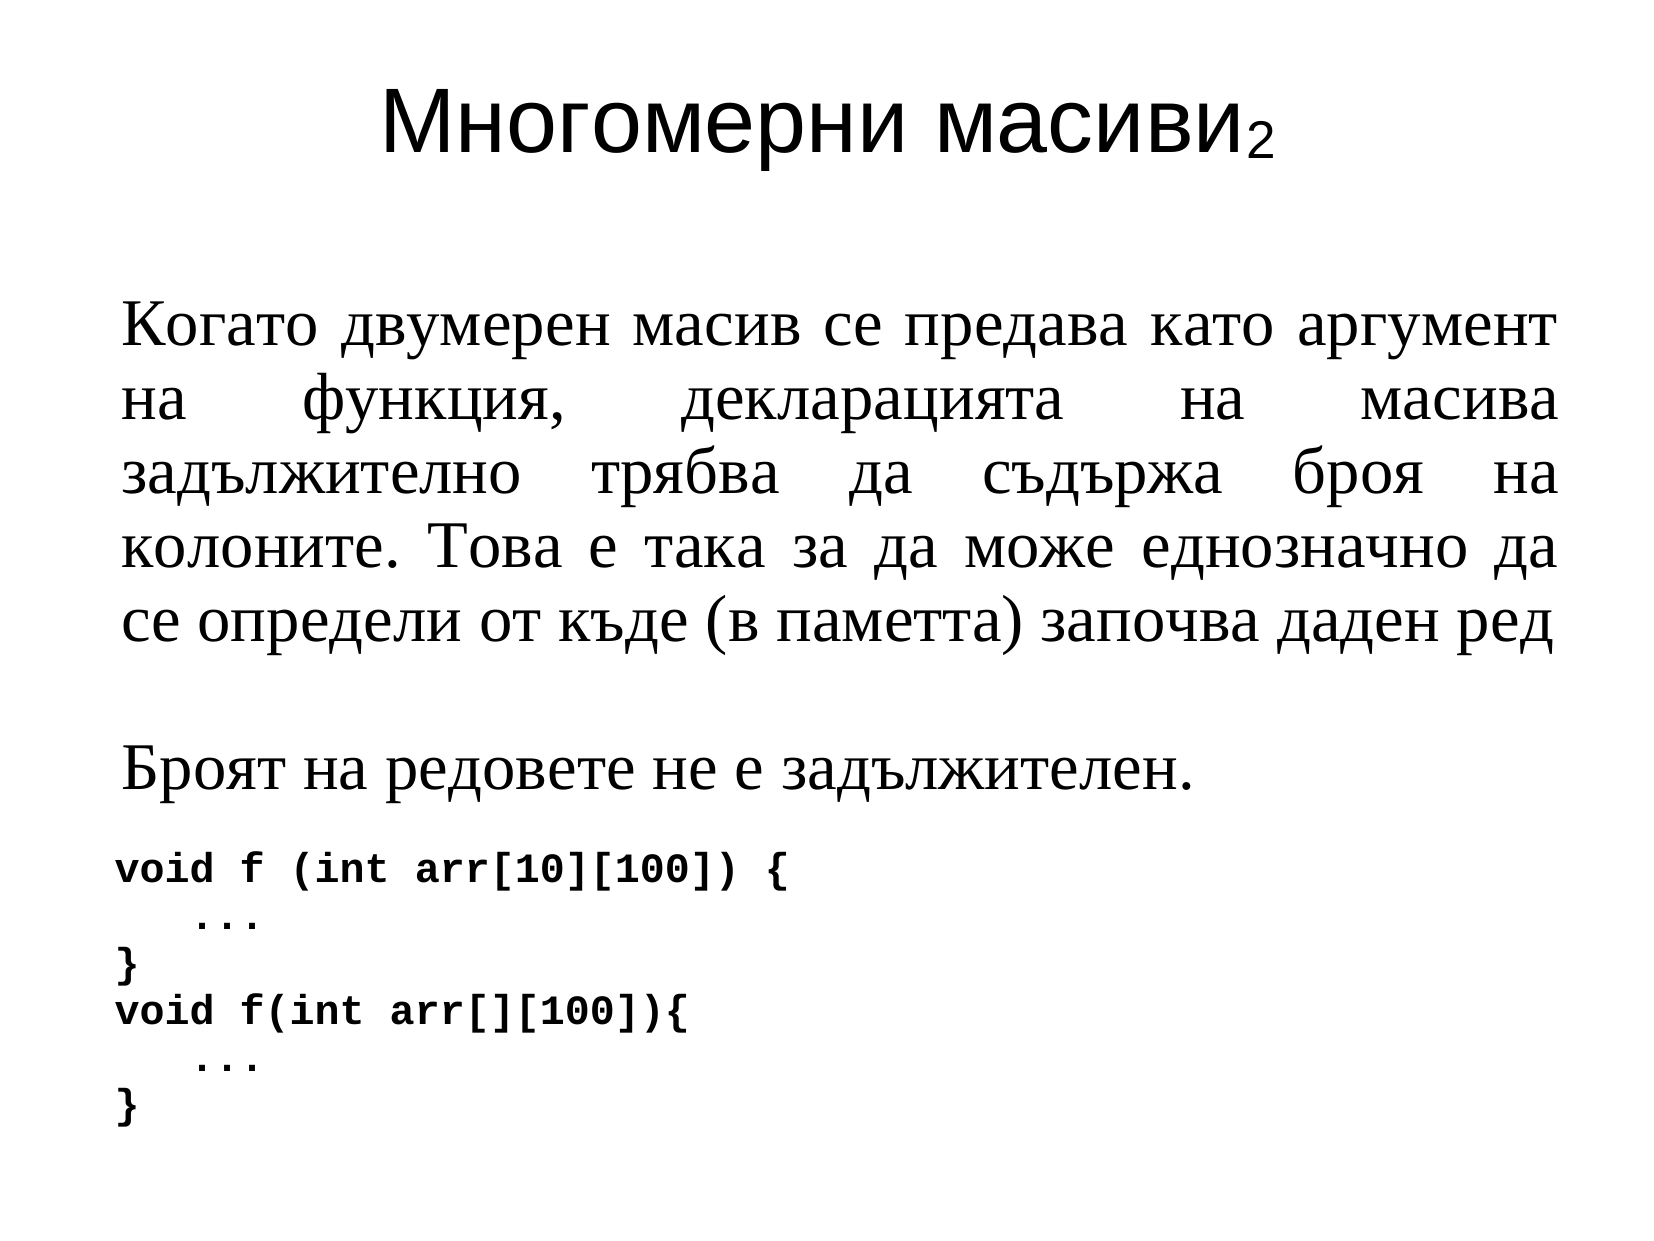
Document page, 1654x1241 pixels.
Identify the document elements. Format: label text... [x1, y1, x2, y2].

text_box void f (int arr[10][100]) { ... } void f(int arr[][100]){ ... } [99, 840, 1621, 1143]
title Многомерни масиви2 [121, 16, 1534, 224]
subtitle Когато двумерен масив се предава като аргумент на функция, декларацията на масива задължително трябва да съдържа броя на колоните. Това е така за да може еднозначно да се определи от къде (в паметта) започва даден ред Броят на редовете не е задължителен. [121, 286, 1561, 805]
